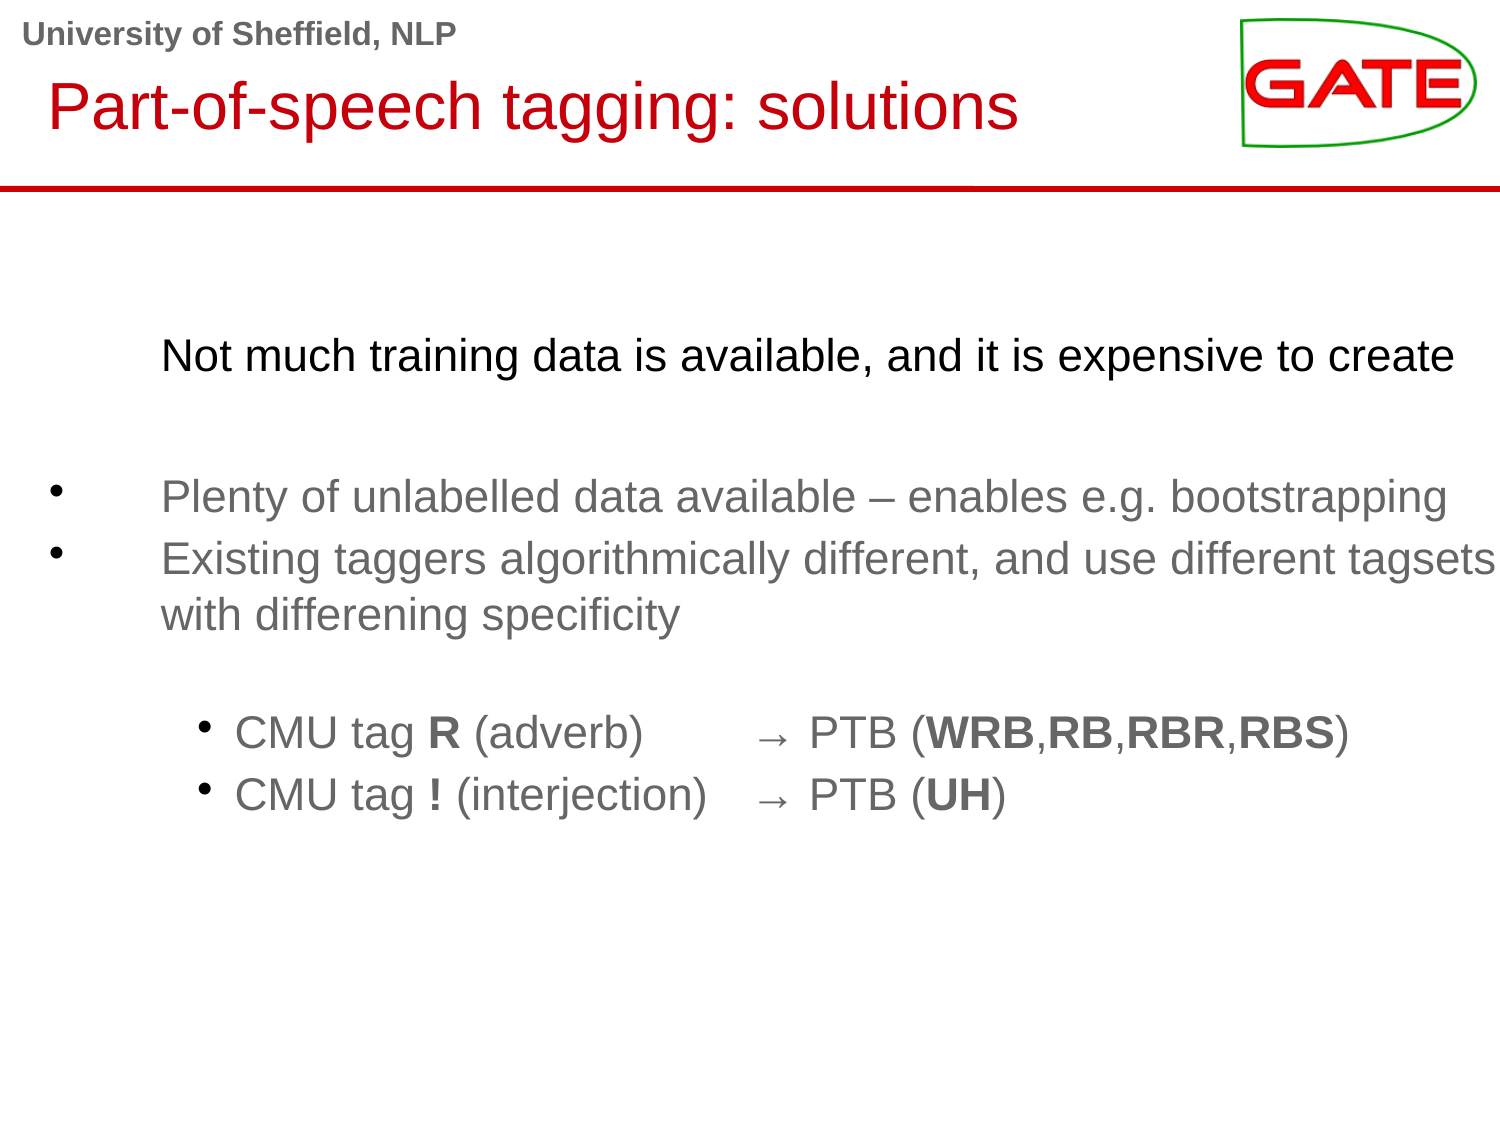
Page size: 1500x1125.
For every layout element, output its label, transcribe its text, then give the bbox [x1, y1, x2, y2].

text_box Part-of-speech tagging: solutions [47, 47, 1267, 168]
picture [1240, 18, 1477, 148]
text_box Not much training data is available, and it is expensive to create Plenty of unlabelled data available – enables e.g. bootstrapping Existing taggers algorithmically different, and use different tagsets with differening specificity CMU tag R (adverb) → PTB (WRB,RB,RBR,RBS) CMU tag ! (interjection) → PTB (UH) [47, 212, 1500, 1064]
